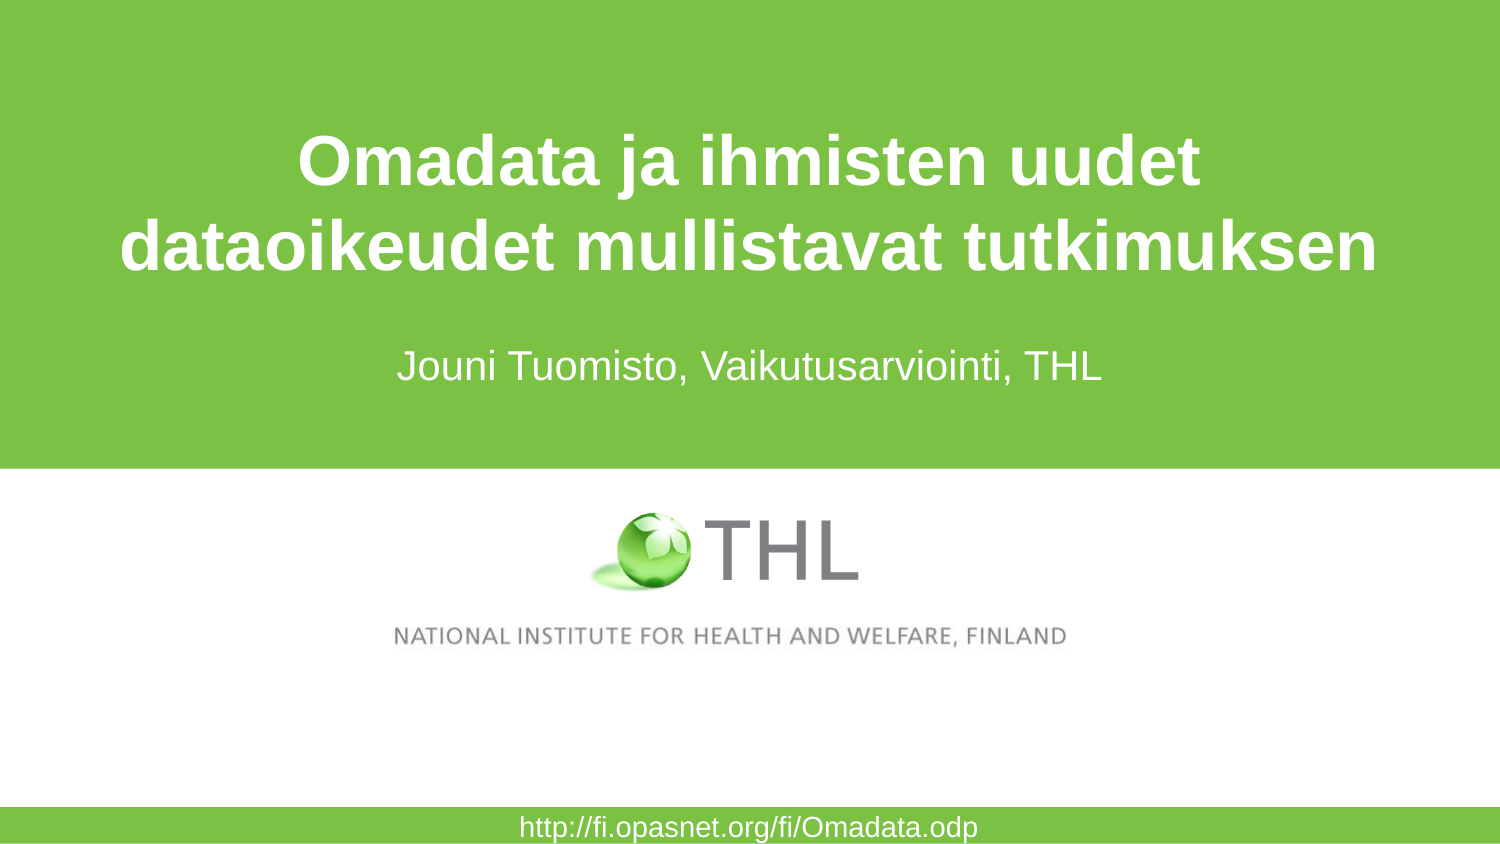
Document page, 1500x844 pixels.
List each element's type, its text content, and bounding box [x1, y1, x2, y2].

title Omadata ja ihmisten uudet dataoikeudet mullistavat tutkimuksen [76, 140, 1424, 300]
subtitle Jouni Tuomisto, Vaikutusarviointi, THL [76, 323, 1424, 441]
picture [562, 483, 887, 617]
picture [362, 618, 1112, 656]
text_box http://fi.opasnet.org/fi/Omadata.odp [454, 807, 1044, 844]
